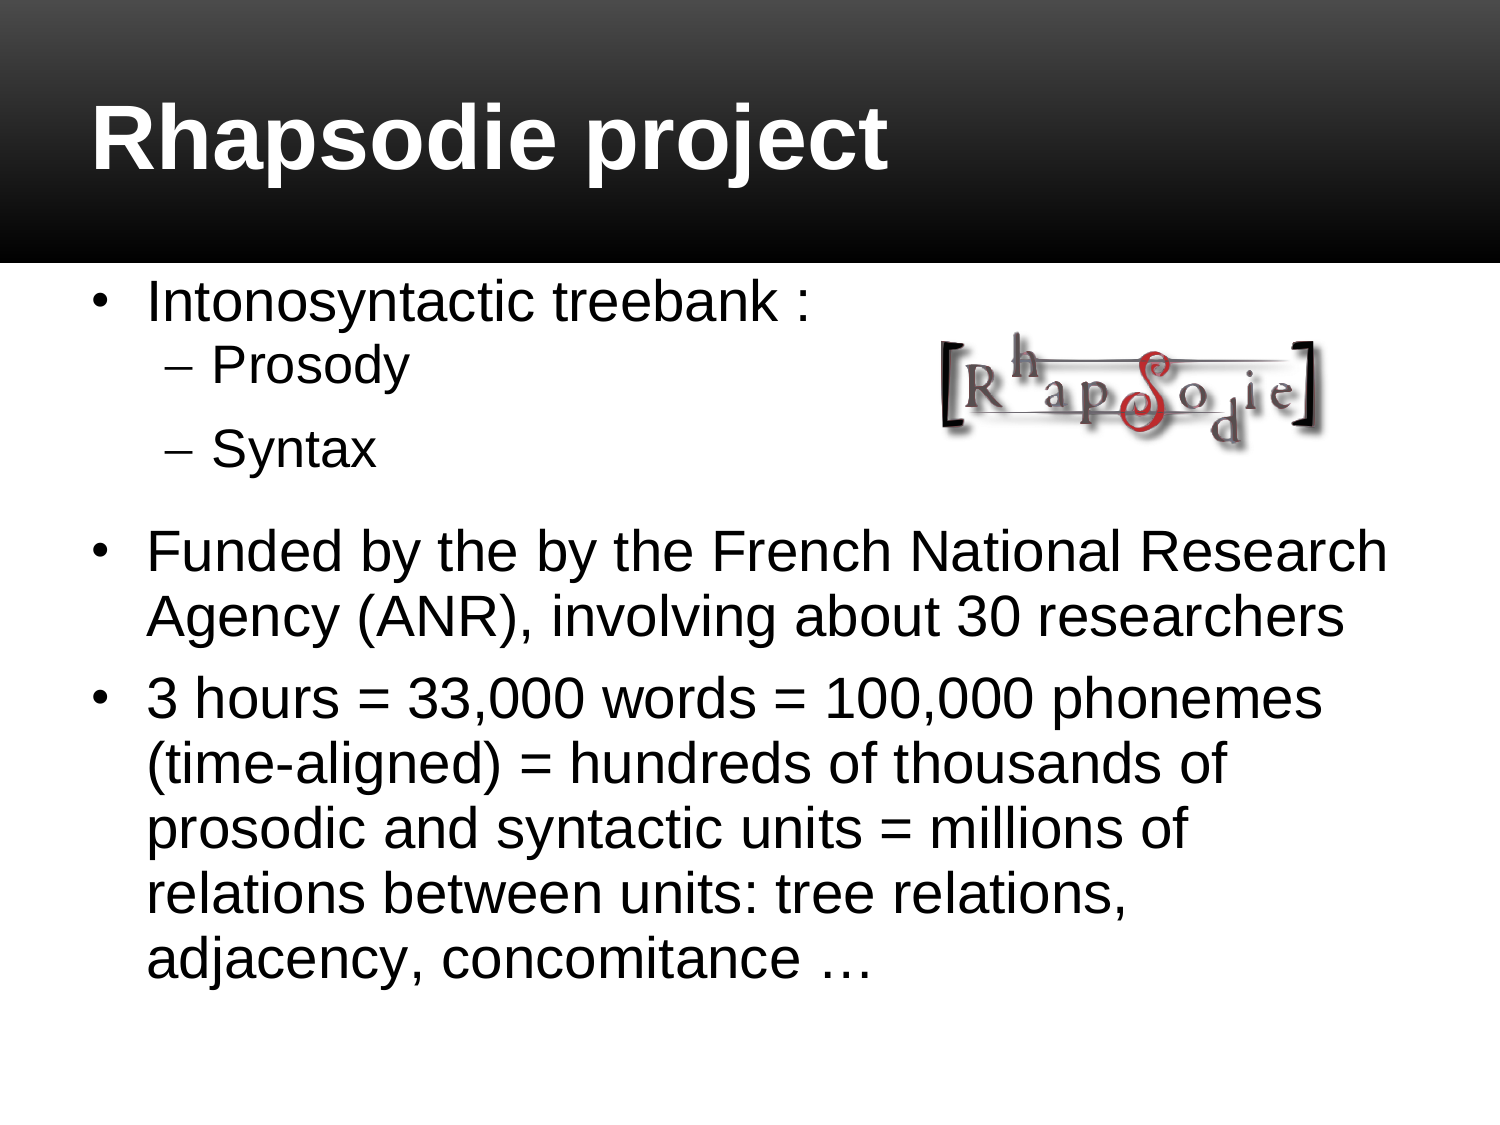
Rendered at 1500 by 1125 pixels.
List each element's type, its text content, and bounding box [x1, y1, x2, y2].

list Intonosyntactic treebank : Prosody Syntax Funded by the by the French National Research Agency (ANR), involving about 30 researchers 3 hours = 33,000 words = 100,000 phonemes (time-aligned) = hundreds of thousands of prosodic and syntactic units = millions of relations between units: tree relations, adjacency, concomitance … [75, 262, 1426, 1006]
picture [847, 304, 1408, 471]
title Rhapsodie project [75, 45, 1426, 233]
